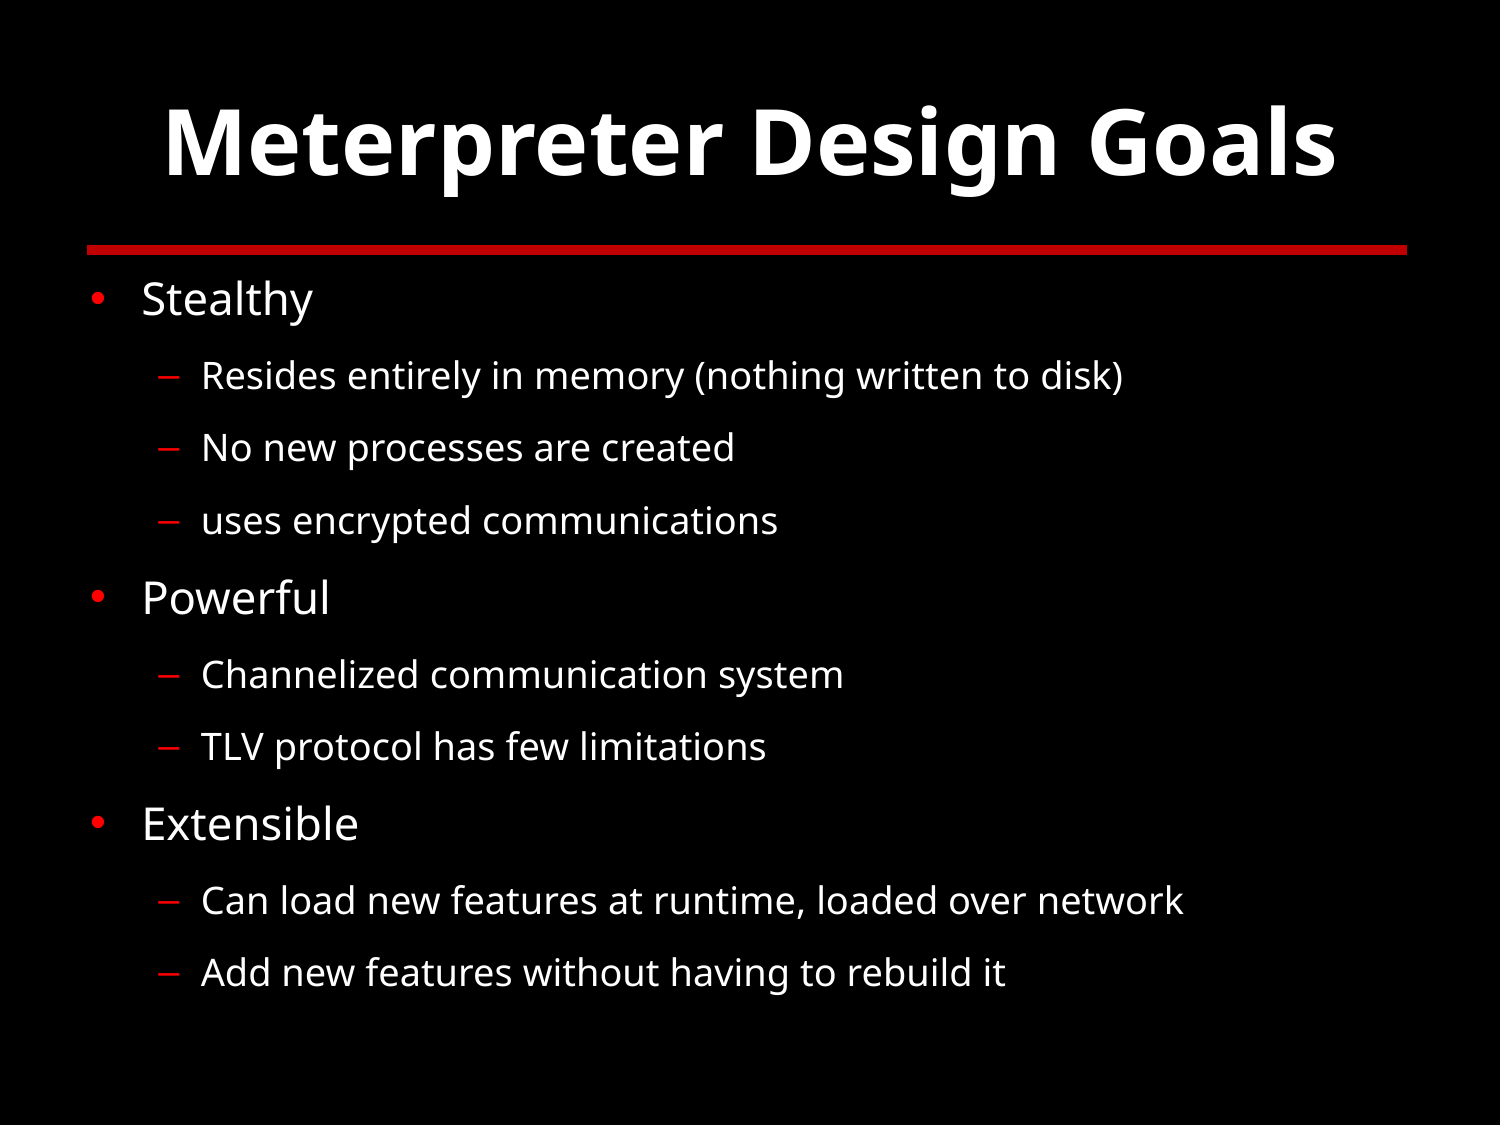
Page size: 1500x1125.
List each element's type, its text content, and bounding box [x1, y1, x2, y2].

list Stealthy Resides entirely in memory (nothing written to disk) No new processes are created uses encrypted communications Powerful Channelized communication system TLV protocol has few limitations Extensible Can load new features at runtime, loaded over network Add new features without having to rebuild it [75, 262, 1425, 1005]
title Meterpreter Design Goals [75, 45, 1425, 233]
